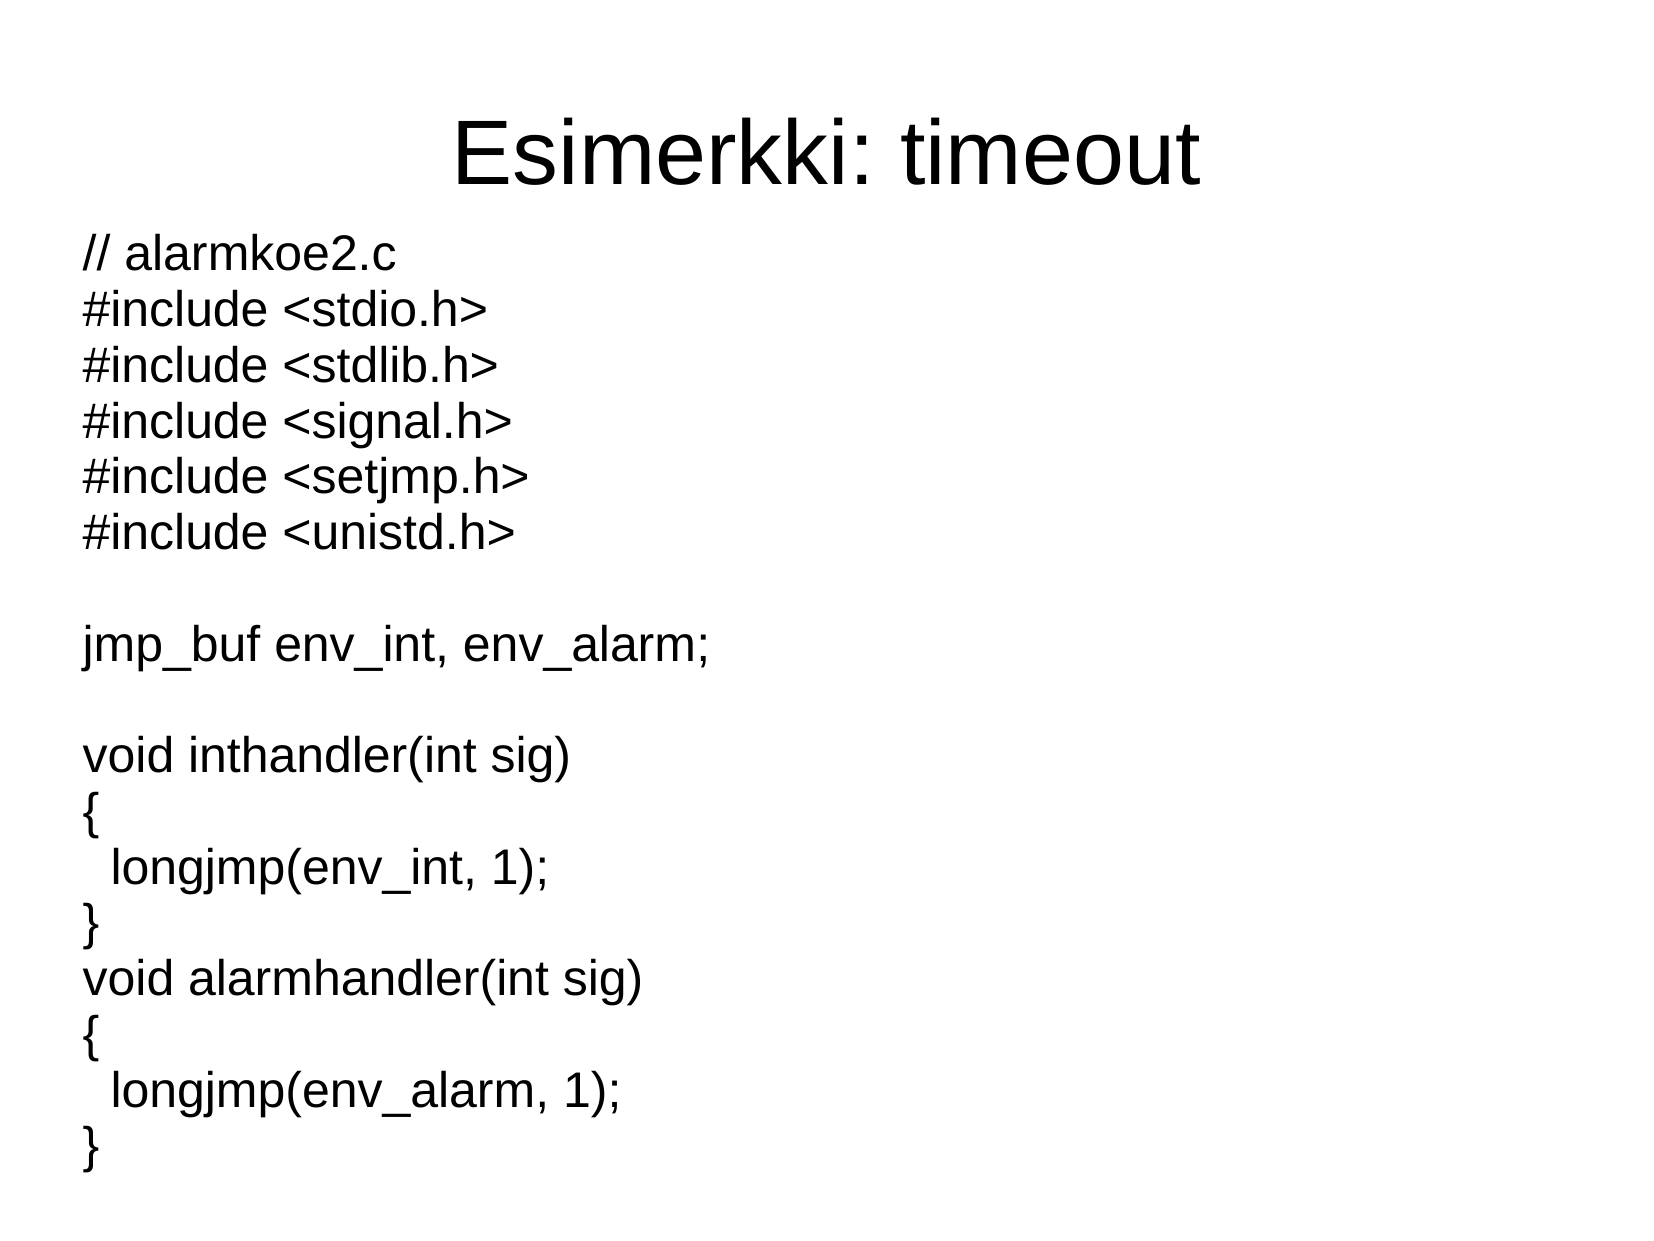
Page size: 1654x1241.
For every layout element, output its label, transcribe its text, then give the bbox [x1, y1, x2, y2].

subtitle // alarmkoe2.c #include <stdio.h> #include <stdlib.h> #include <signal.h> #include <setjmp.h> #include <unistd.h> jmp_buf env_int, env_alarm; void inthandler(int sig) { longjmp(env_int, 1); } void alarmhandler(int sig) { longjmp(env_alarm, 1); } [82, 225, 1571, 1174]
title Esimerkki: timeout [82, 49, 1571, 225]
